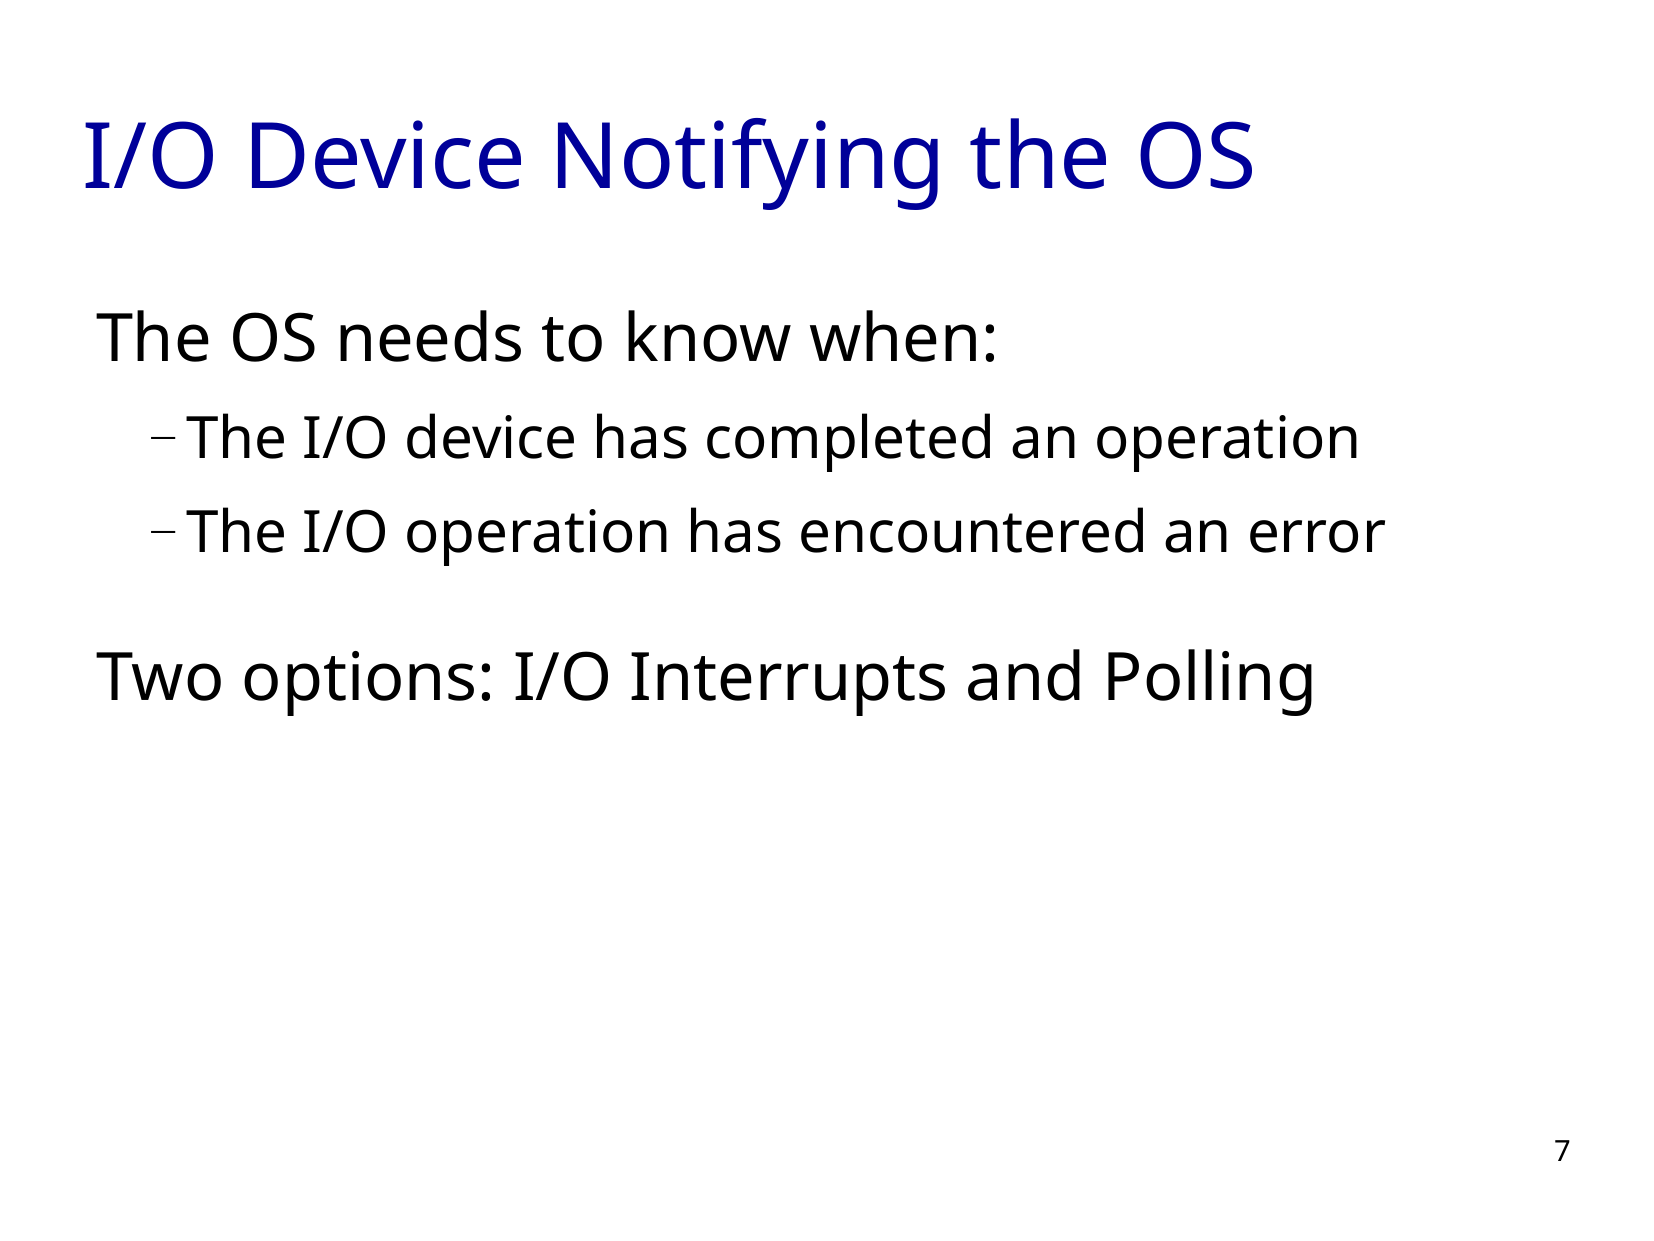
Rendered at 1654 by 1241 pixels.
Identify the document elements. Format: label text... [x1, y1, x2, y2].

list The OS needs to know when: The I/O device has completed an operation The I/O operation has encountered an error Two options: I/O Interrupts and Polling [60, 290, 1571, 1051]
title I/O Device Notifying the OS [82, 49, 1571, 257]
